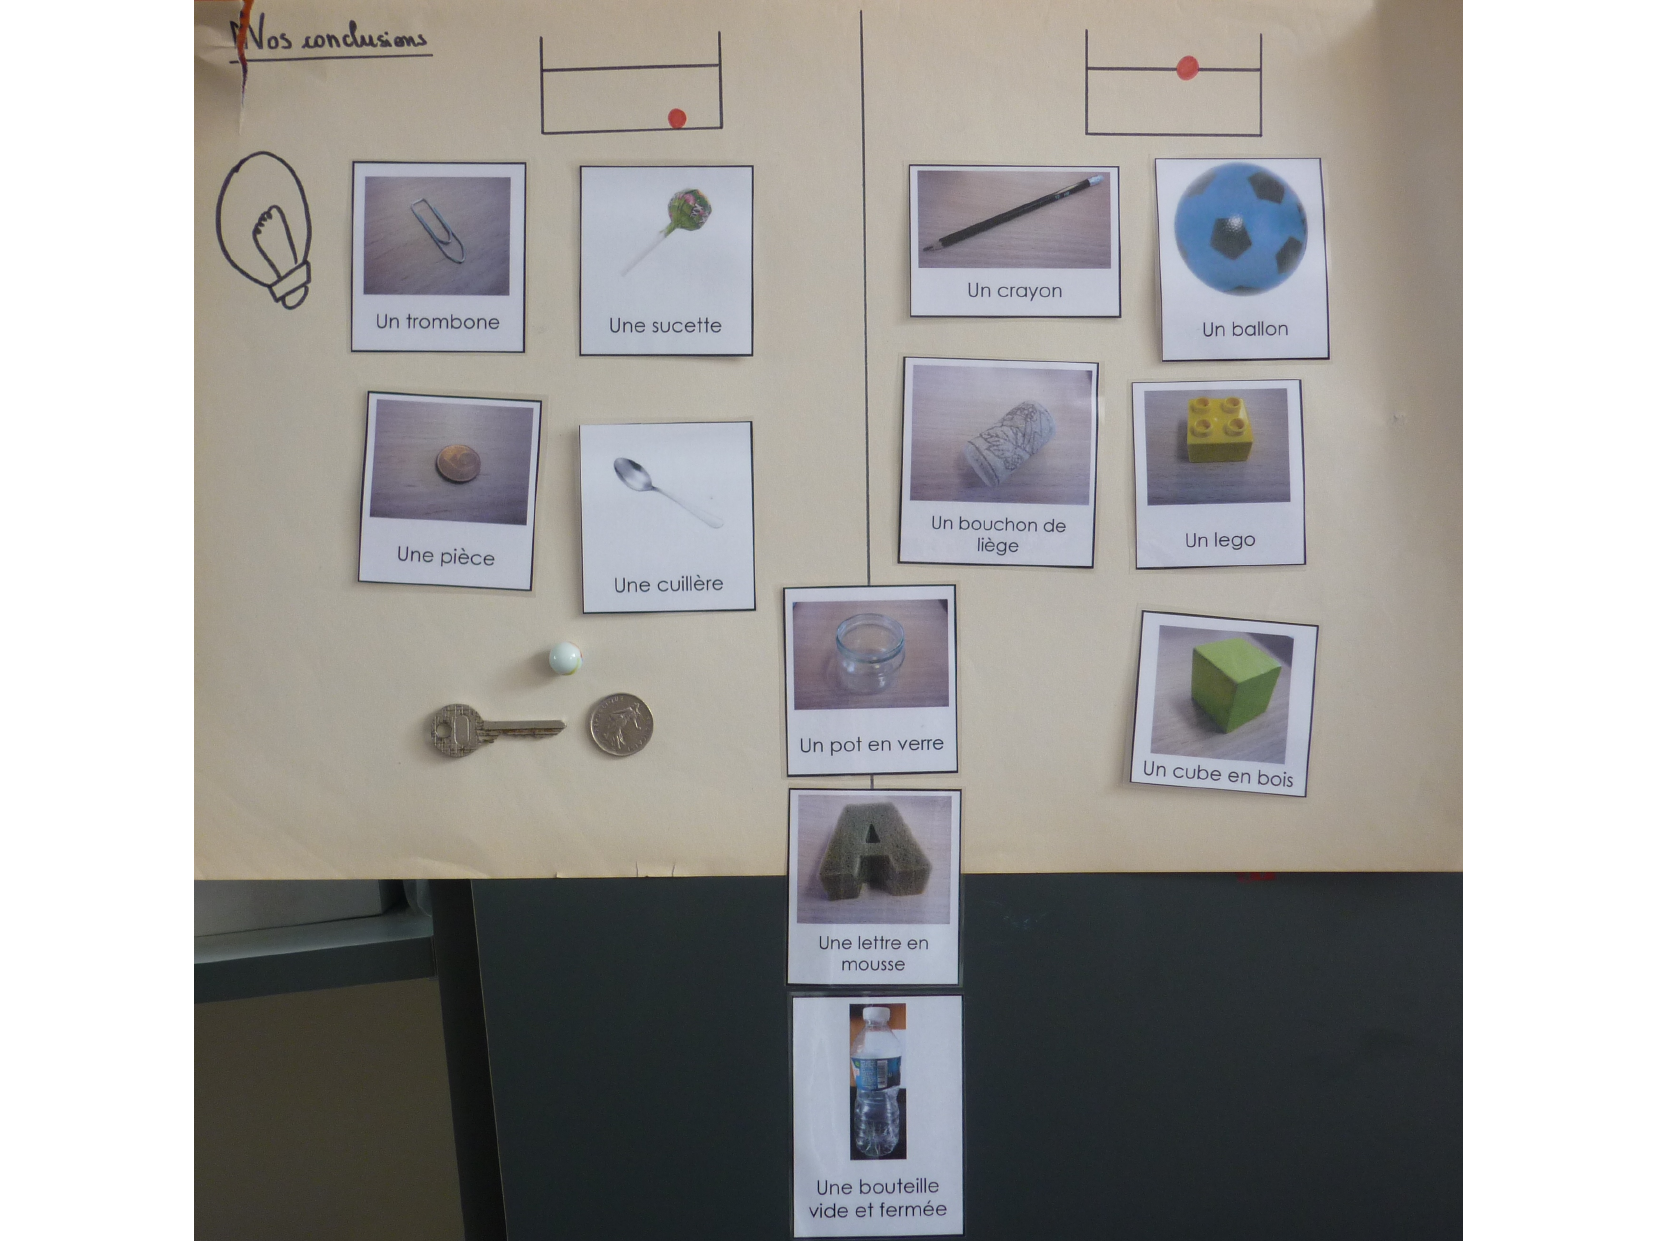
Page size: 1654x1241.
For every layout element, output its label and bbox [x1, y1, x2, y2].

picture [194, 0, 1463, 1241]
